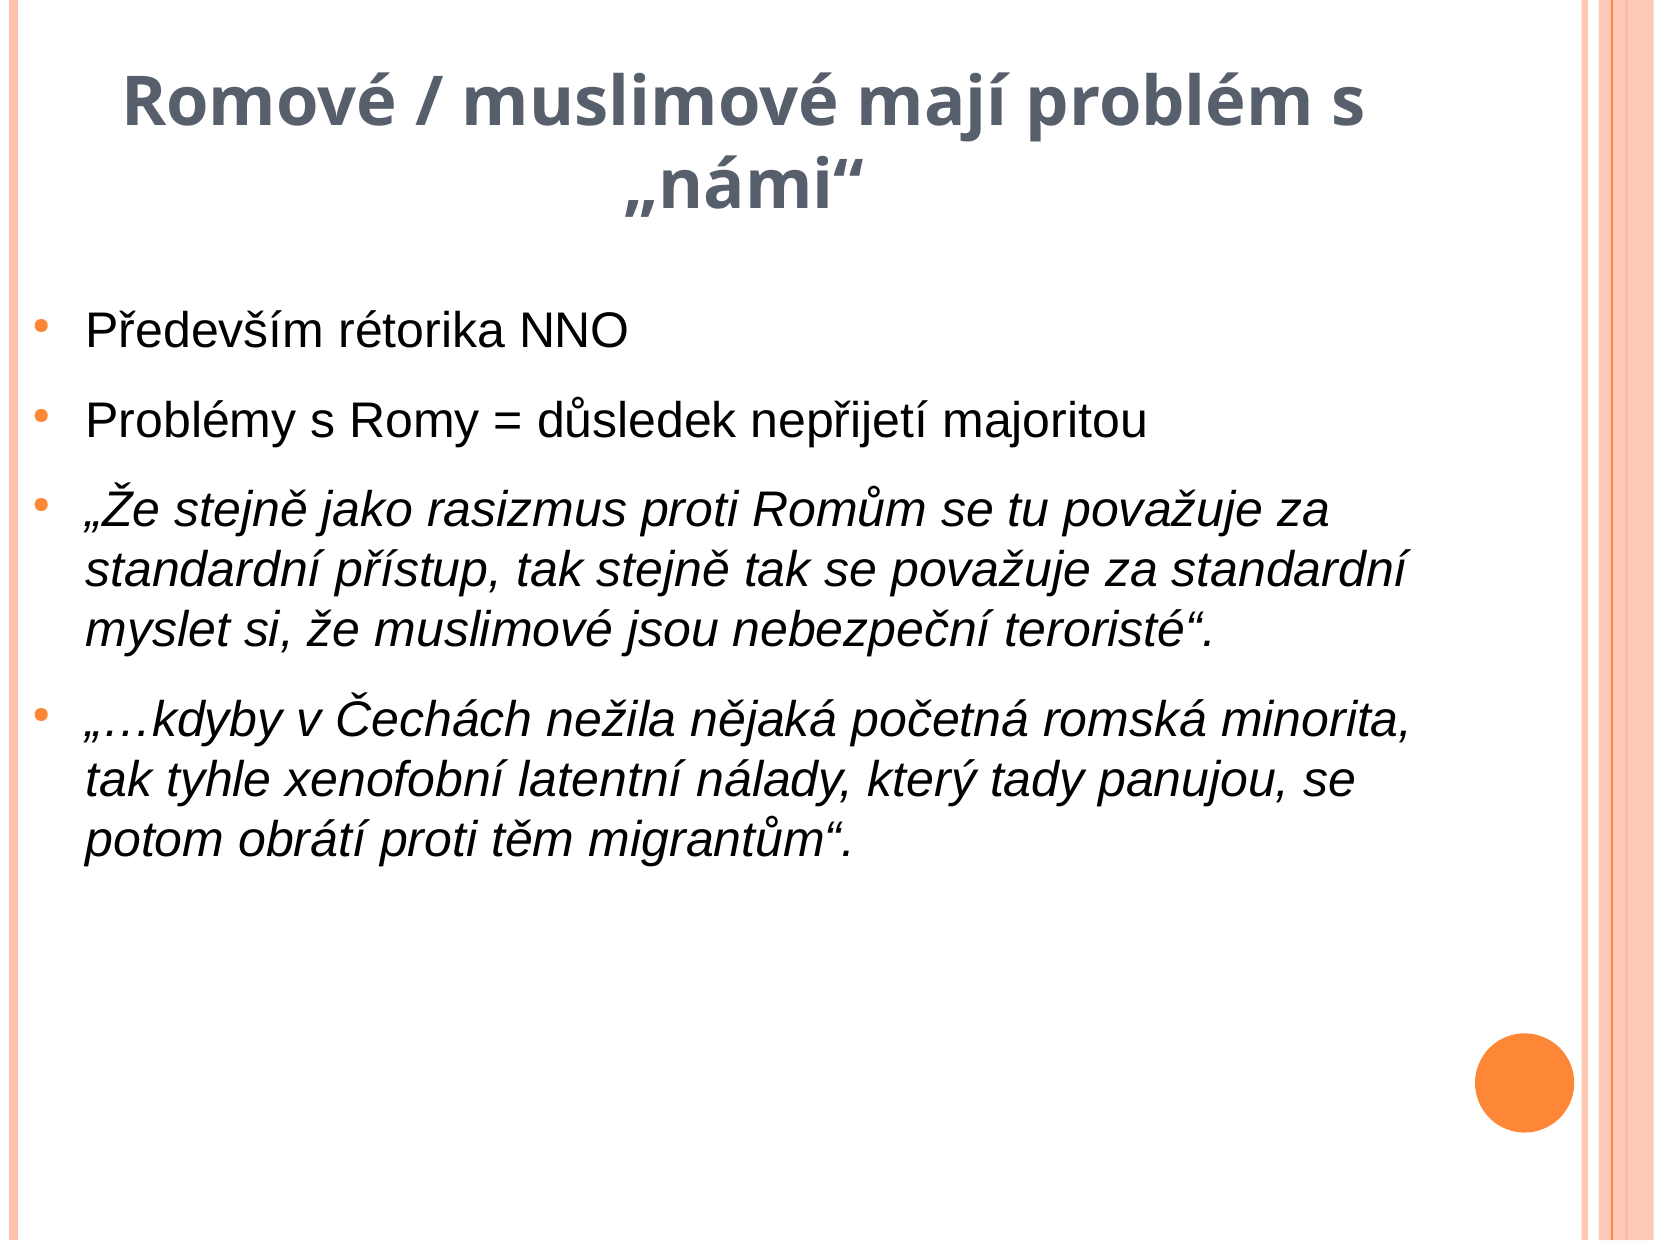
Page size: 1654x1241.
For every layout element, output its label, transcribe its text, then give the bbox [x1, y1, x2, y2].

title Romové / muslimové mají problém s „námi“ [0, 49, 1489, 257]
list Především rétorika NNO Problémy s Romy = důsledek nepřijetí majoritou „Že stejně jako rasizmus proti Romům se tu považuje za standardní přístup, tak stejně tak se považuje za standardní myslet si, že muslimové jsou nebezpeční teroristé“. „…kdyby v Čechách nežila nějaká početná romská minorita, tak tyhle xenofobní latentní nálady, který tady panujou, se potom obrátí proti těm migrantům“. [0, 290, 1489, 880]
